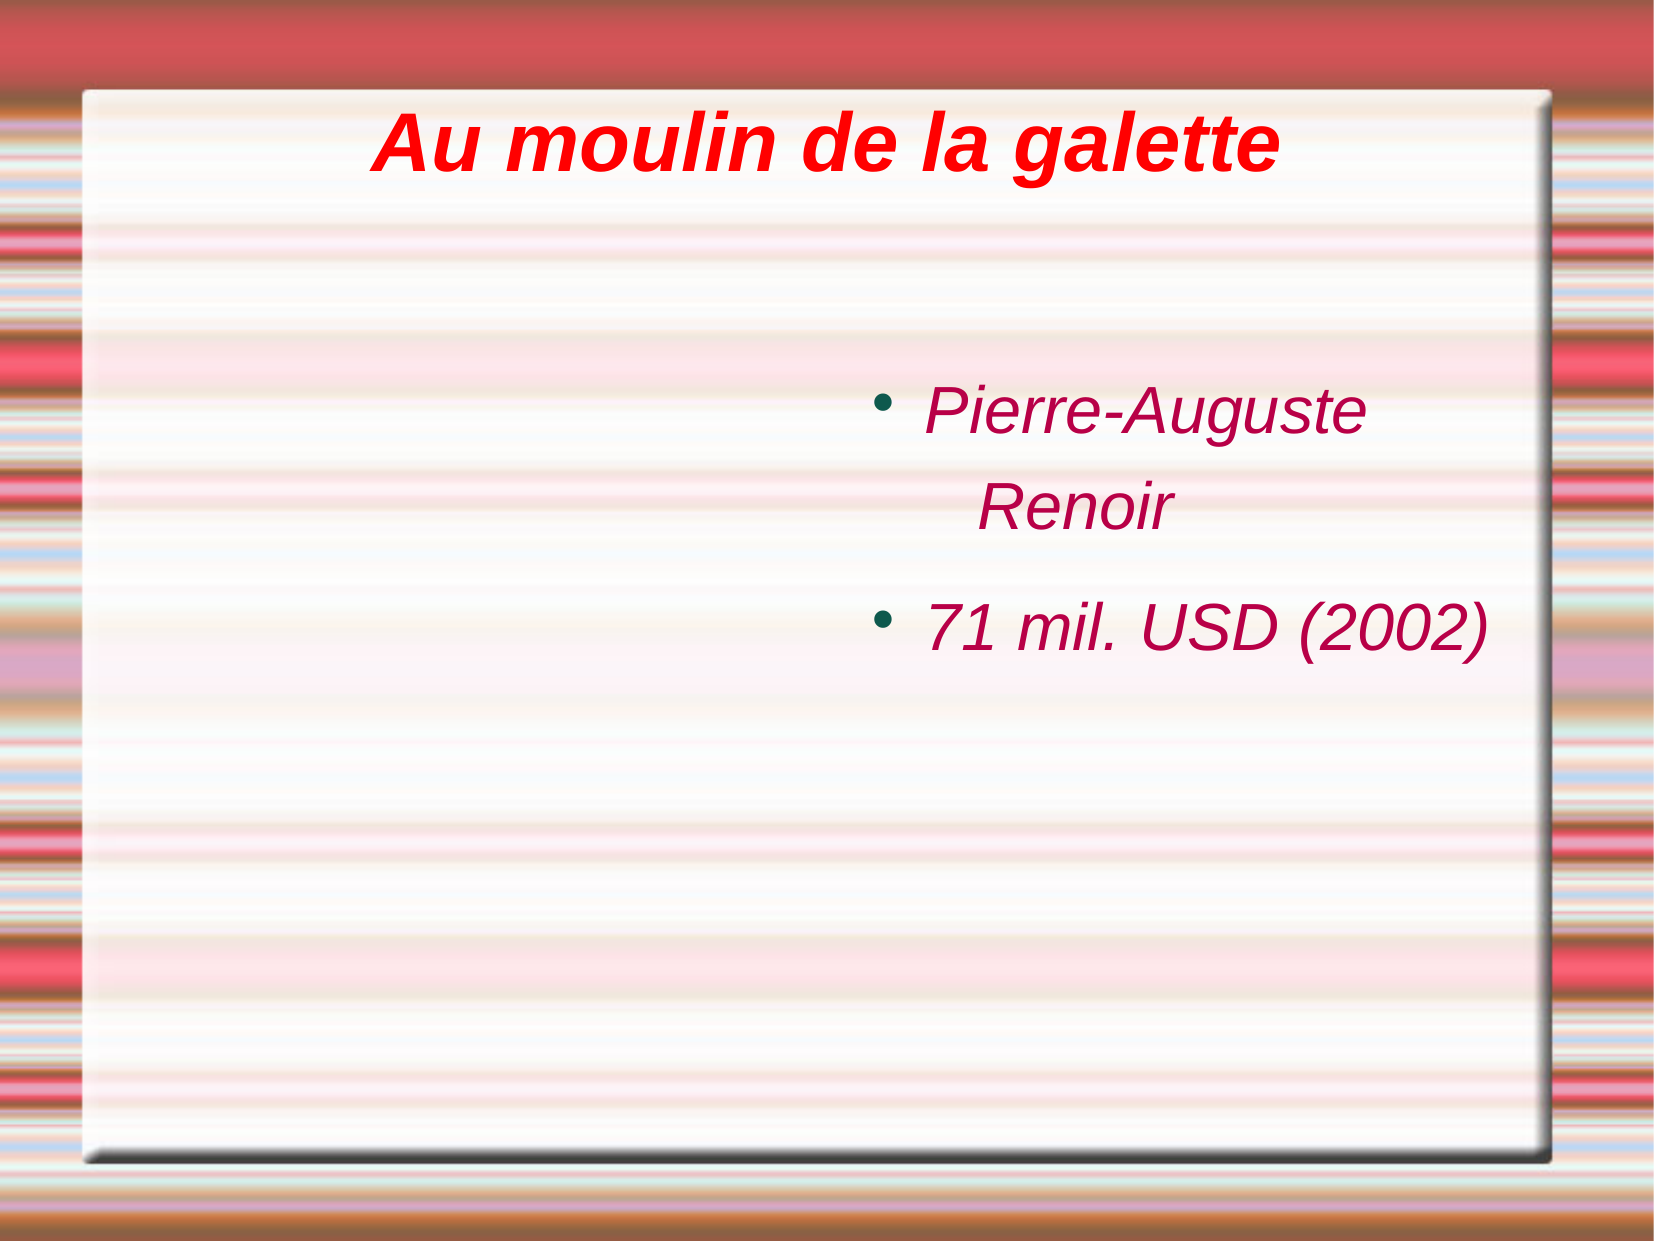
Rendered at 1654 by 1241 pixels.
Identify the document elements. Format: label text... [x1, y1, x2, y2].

list Pierre-Auguste Renoir 71 mil. USD (2002)‏ [1051, 344, 1535, 1112]
title Au moulin de la galette [121, 98, 1534, 337]
picture [0, 0, 1654, 1241]
